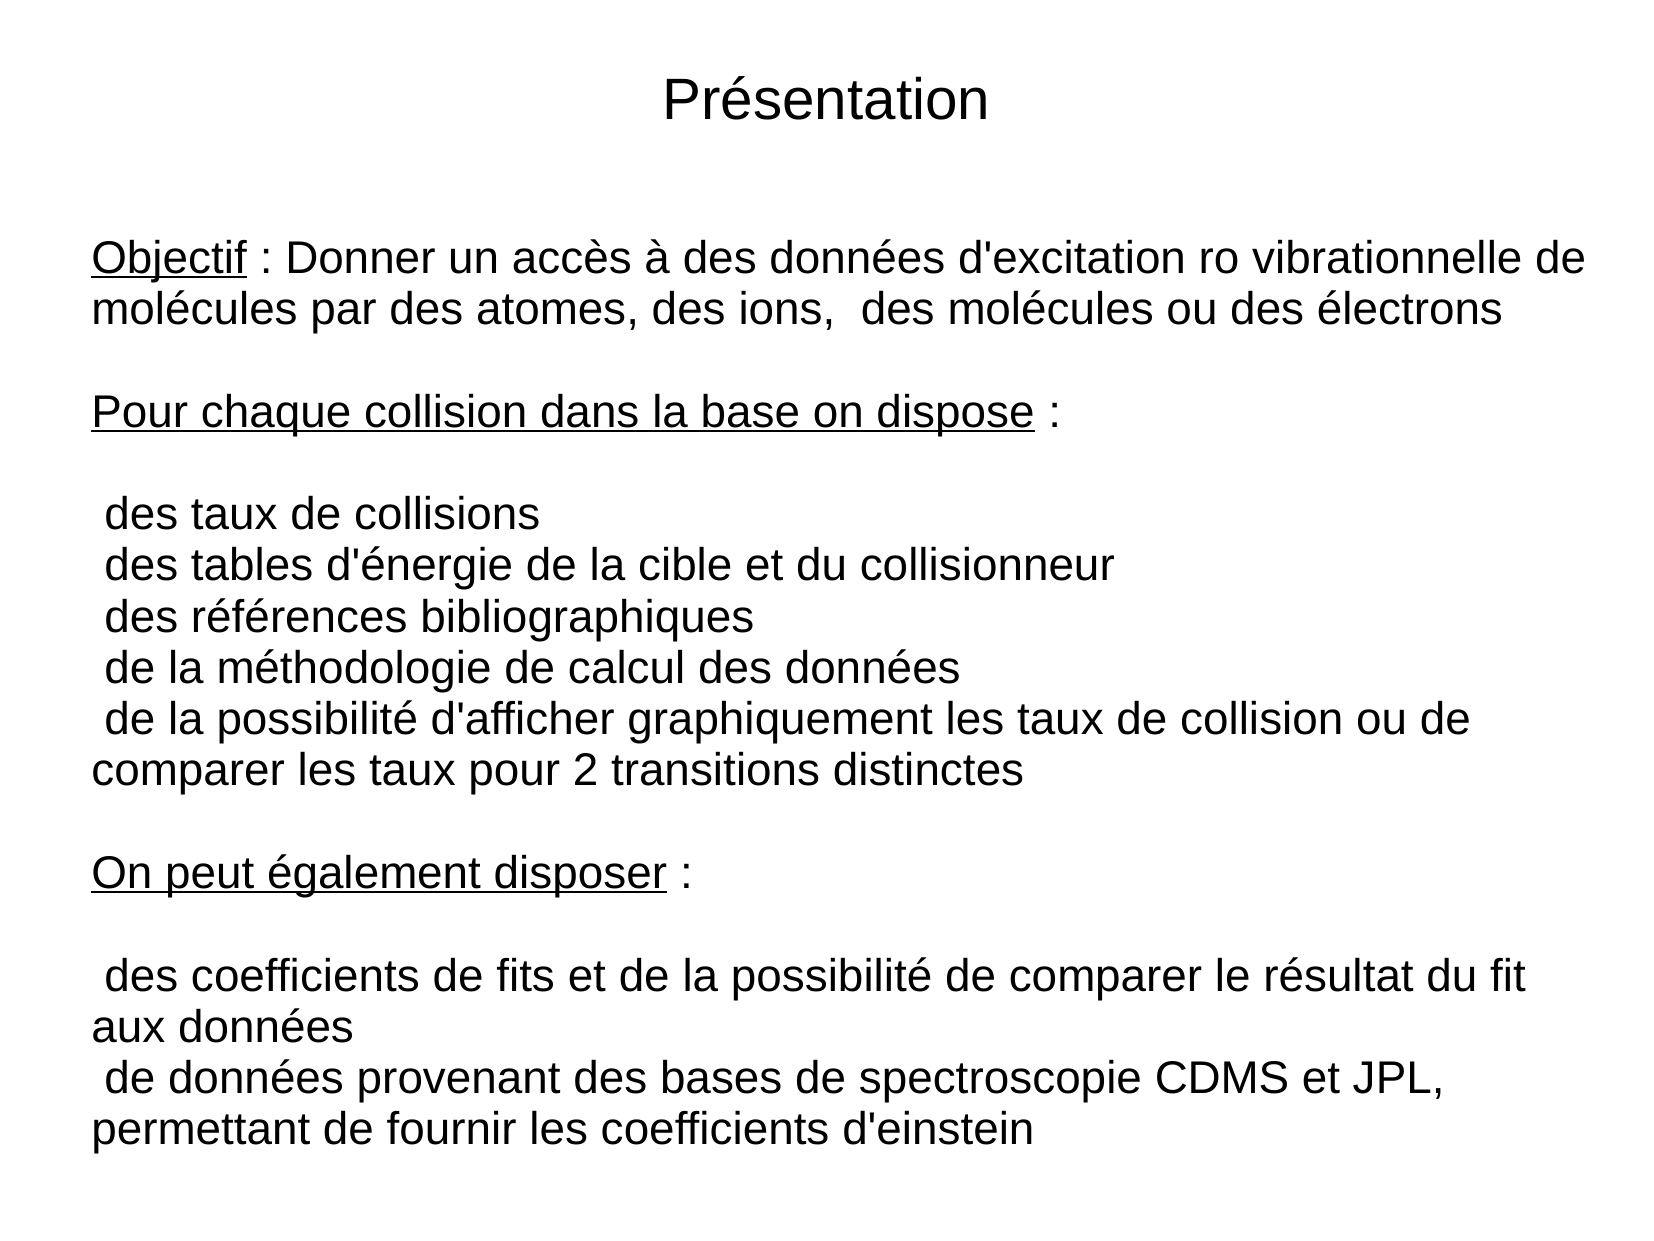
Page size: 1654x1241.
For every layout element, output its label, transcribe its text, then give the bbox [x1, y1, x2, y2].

text_box Présentation [605, 59, 1049, 139]
text_box Objectif : Donner un accès à des données d'excitation ro vibrationnelle de molécules par des atomes, des ions, des molécules ou des électrons Pour chaque collision dans la base on dispose : des taux de collisions des tables d'énergie de la cible et du collisionneur des références bibliographiques de la méthodologie de calcul des données de la possibilité d'afficher graphiquement les taux de collision ou de comparer les taux pour 2 transitions distinctes On peut également disposer : des coefficients de fits et de la possibilité de comparer le résultat du fit aux données de données provenant des bases de spectroscopie CDMS et JPL, permettant de fournir les coefficients d'einstein [76, 224, 1625, 1162]
